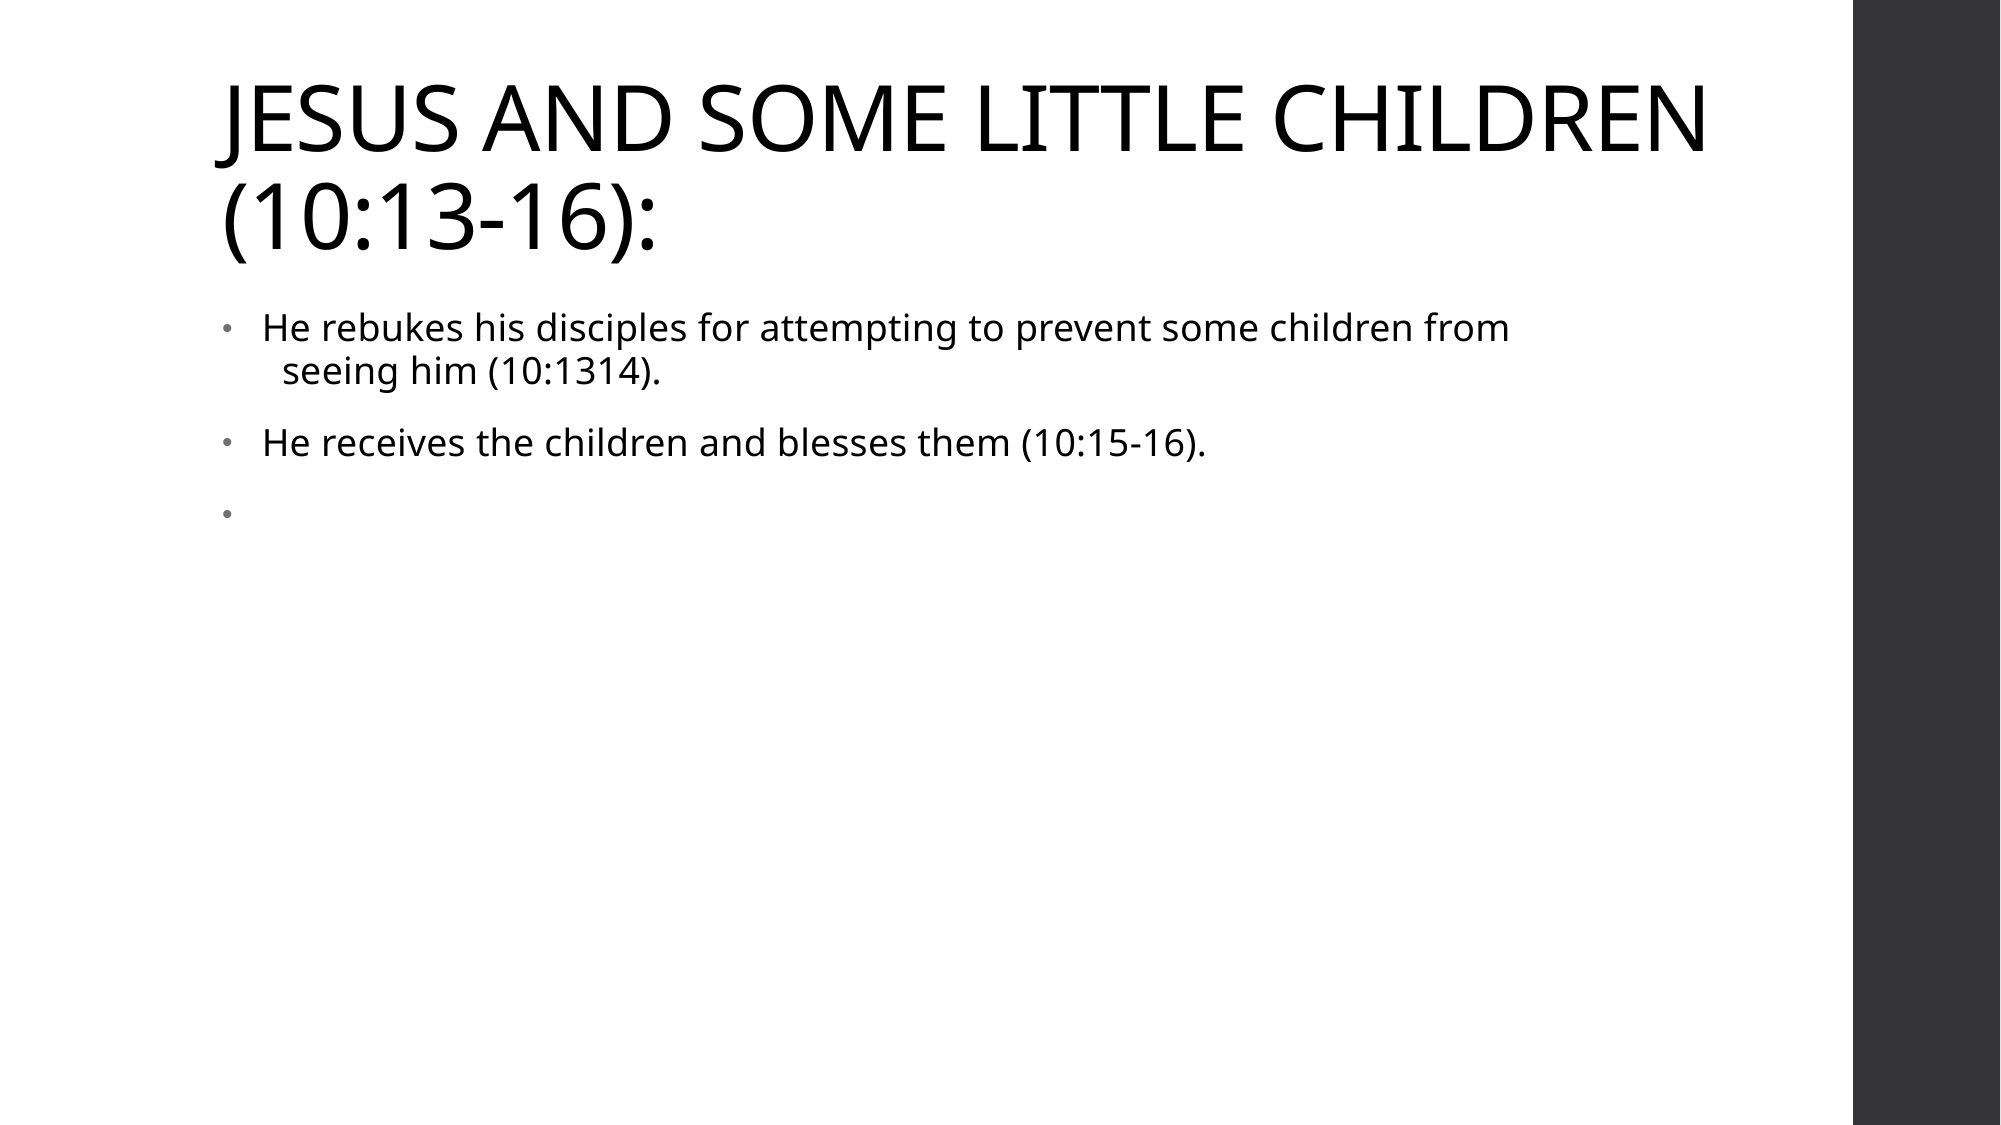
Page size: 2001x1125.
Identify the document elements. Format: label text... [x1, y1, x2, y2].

list He rebukes his disciples for attempting to prevent some children from seeing him (10:1314). He receives the children and blesses them (10:15-16). [206, 299, 1617, 1014]
title JESUS AND SOME LITTLE CHILDREN (10:13-16): [206, 60, 1797, 278]
